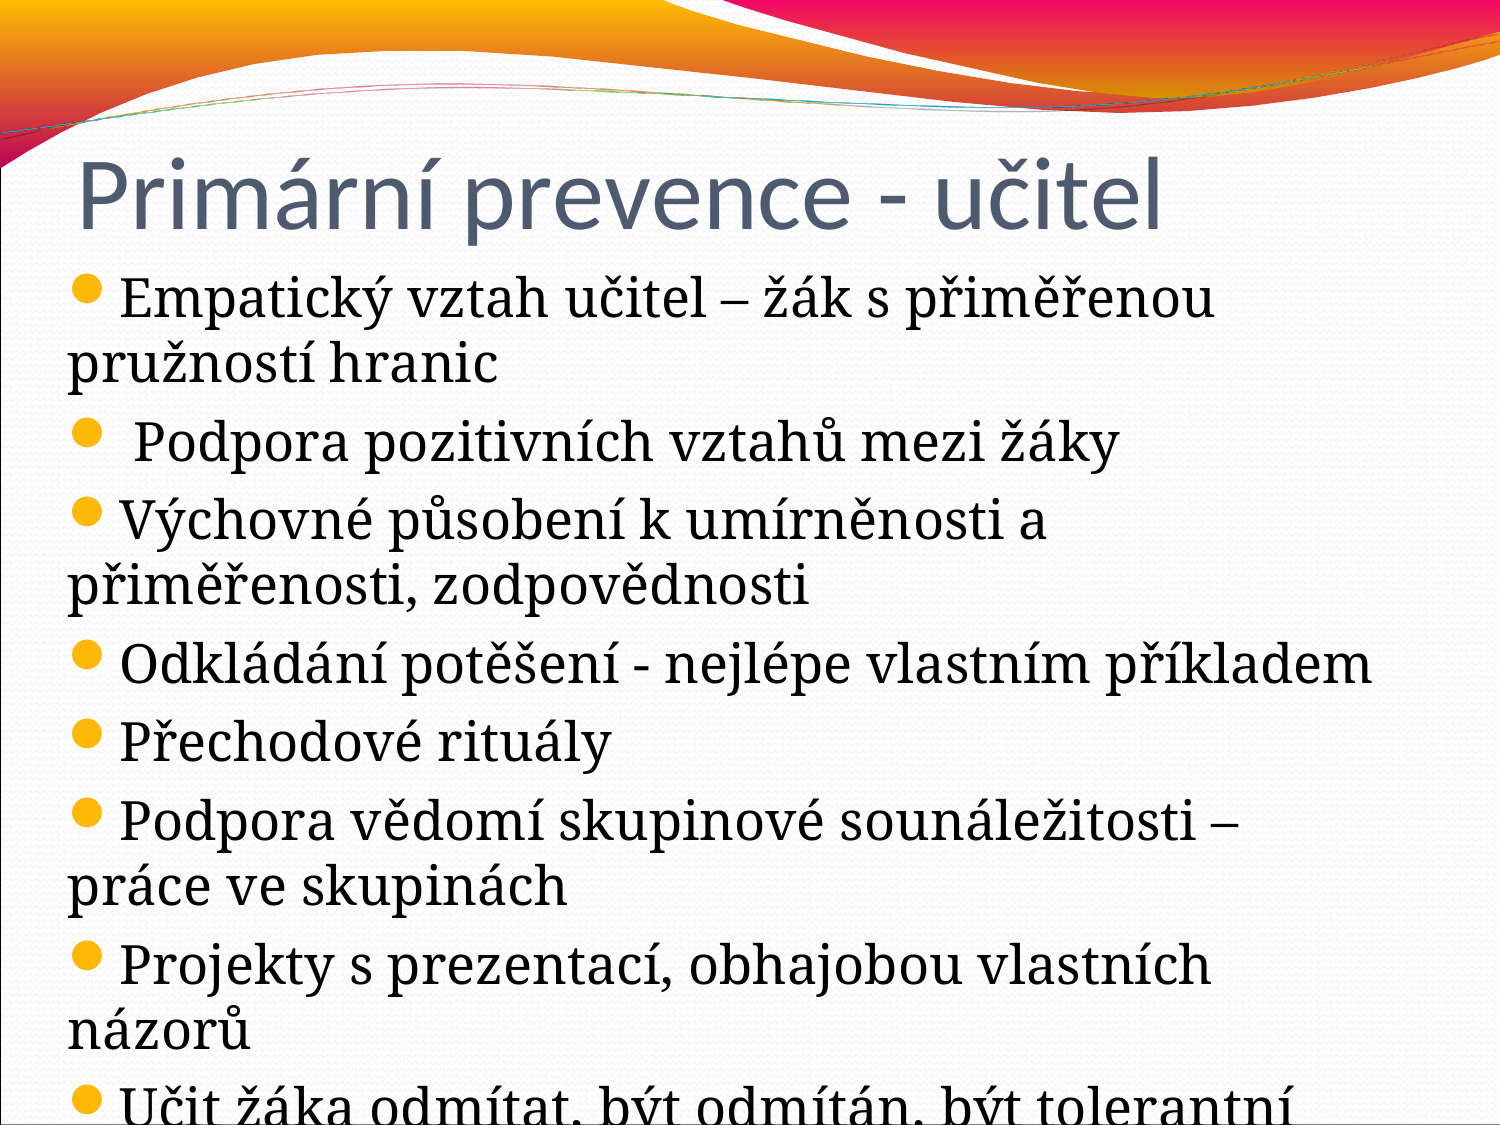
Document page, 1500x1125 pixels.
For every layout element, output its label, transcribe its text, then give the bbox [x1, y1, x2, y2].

title Primární prevence - učitel [76, 0, 1427, 251]
list Empatický vztah učitel – žák s přiměřenou pružností hranic Podpora pozitivních vztahů mezi žáky Výchovné působení k umírněnosti a přiměřenosti, zodpovědnosti Odkládání potěšení - nejlépe vlastním příkladem Přechodové rituály Podpora vědomí skupinové sounáležitosti – práce ve skupinách Projekty s prezentací, obhajobou vlastních názorů Učit žáka odmítat, být odmítán, být tolerantní [53, 255, 1404, 1125]
